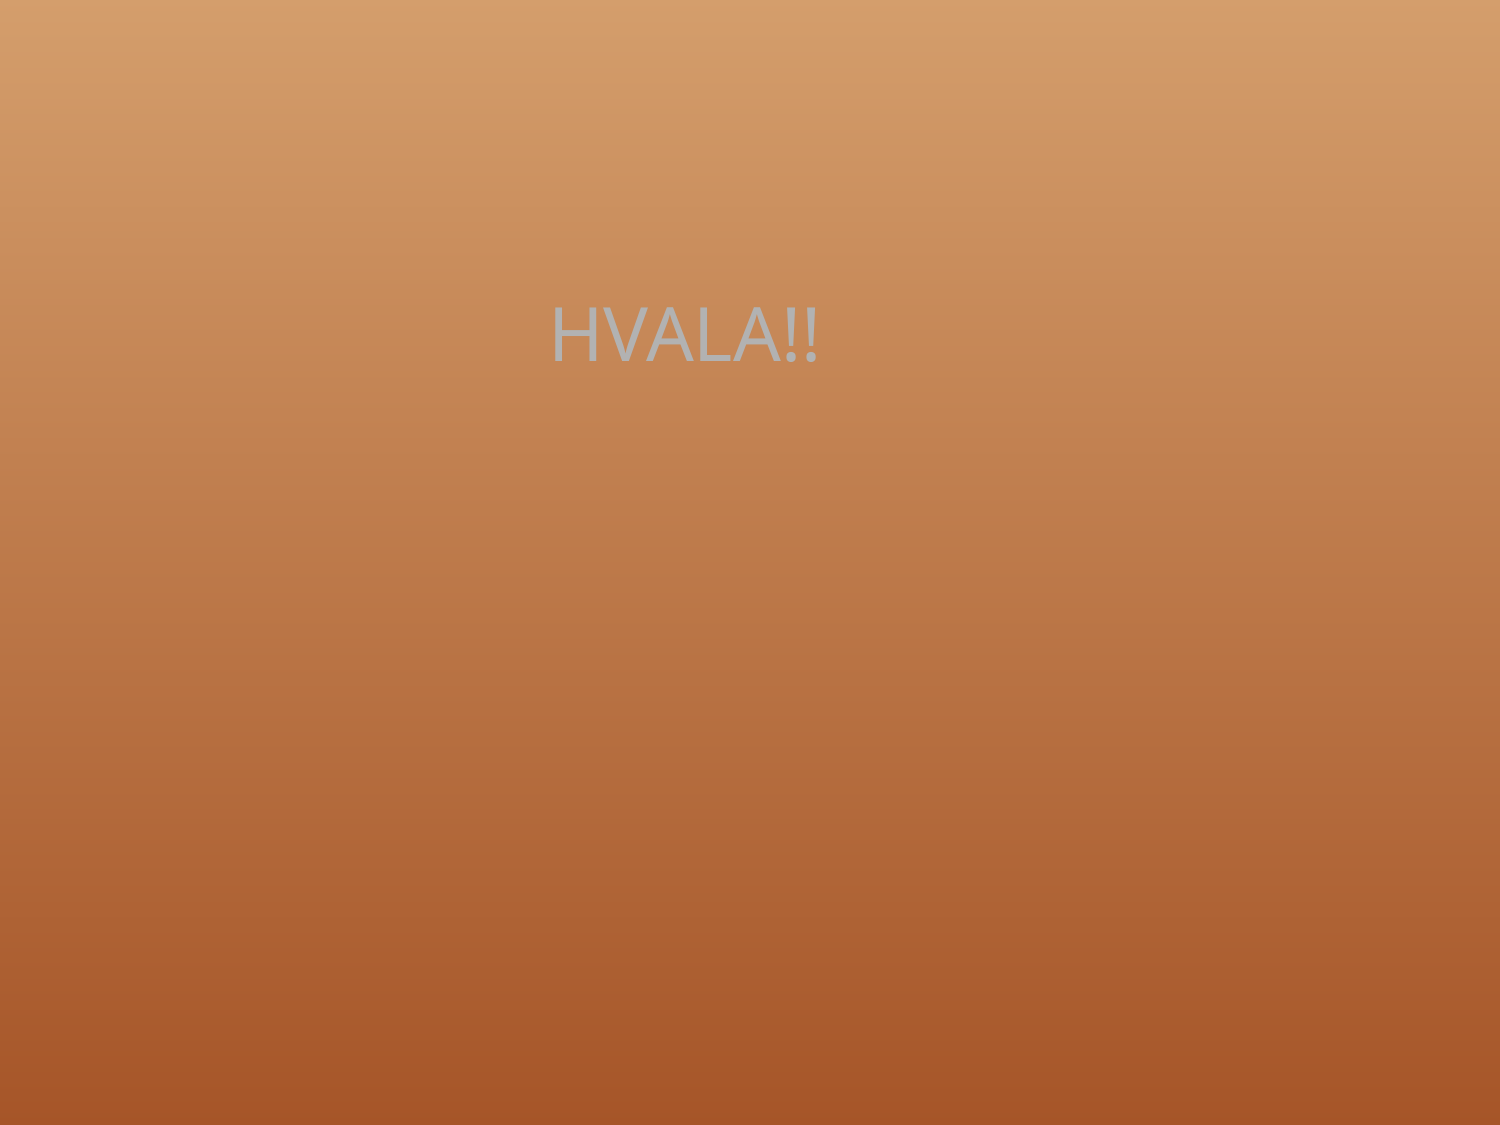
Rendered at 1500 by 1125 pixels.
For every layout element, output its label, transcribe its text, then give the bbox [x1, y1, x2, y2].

text_box HVALA!! [147, 278, 1223, 852]
